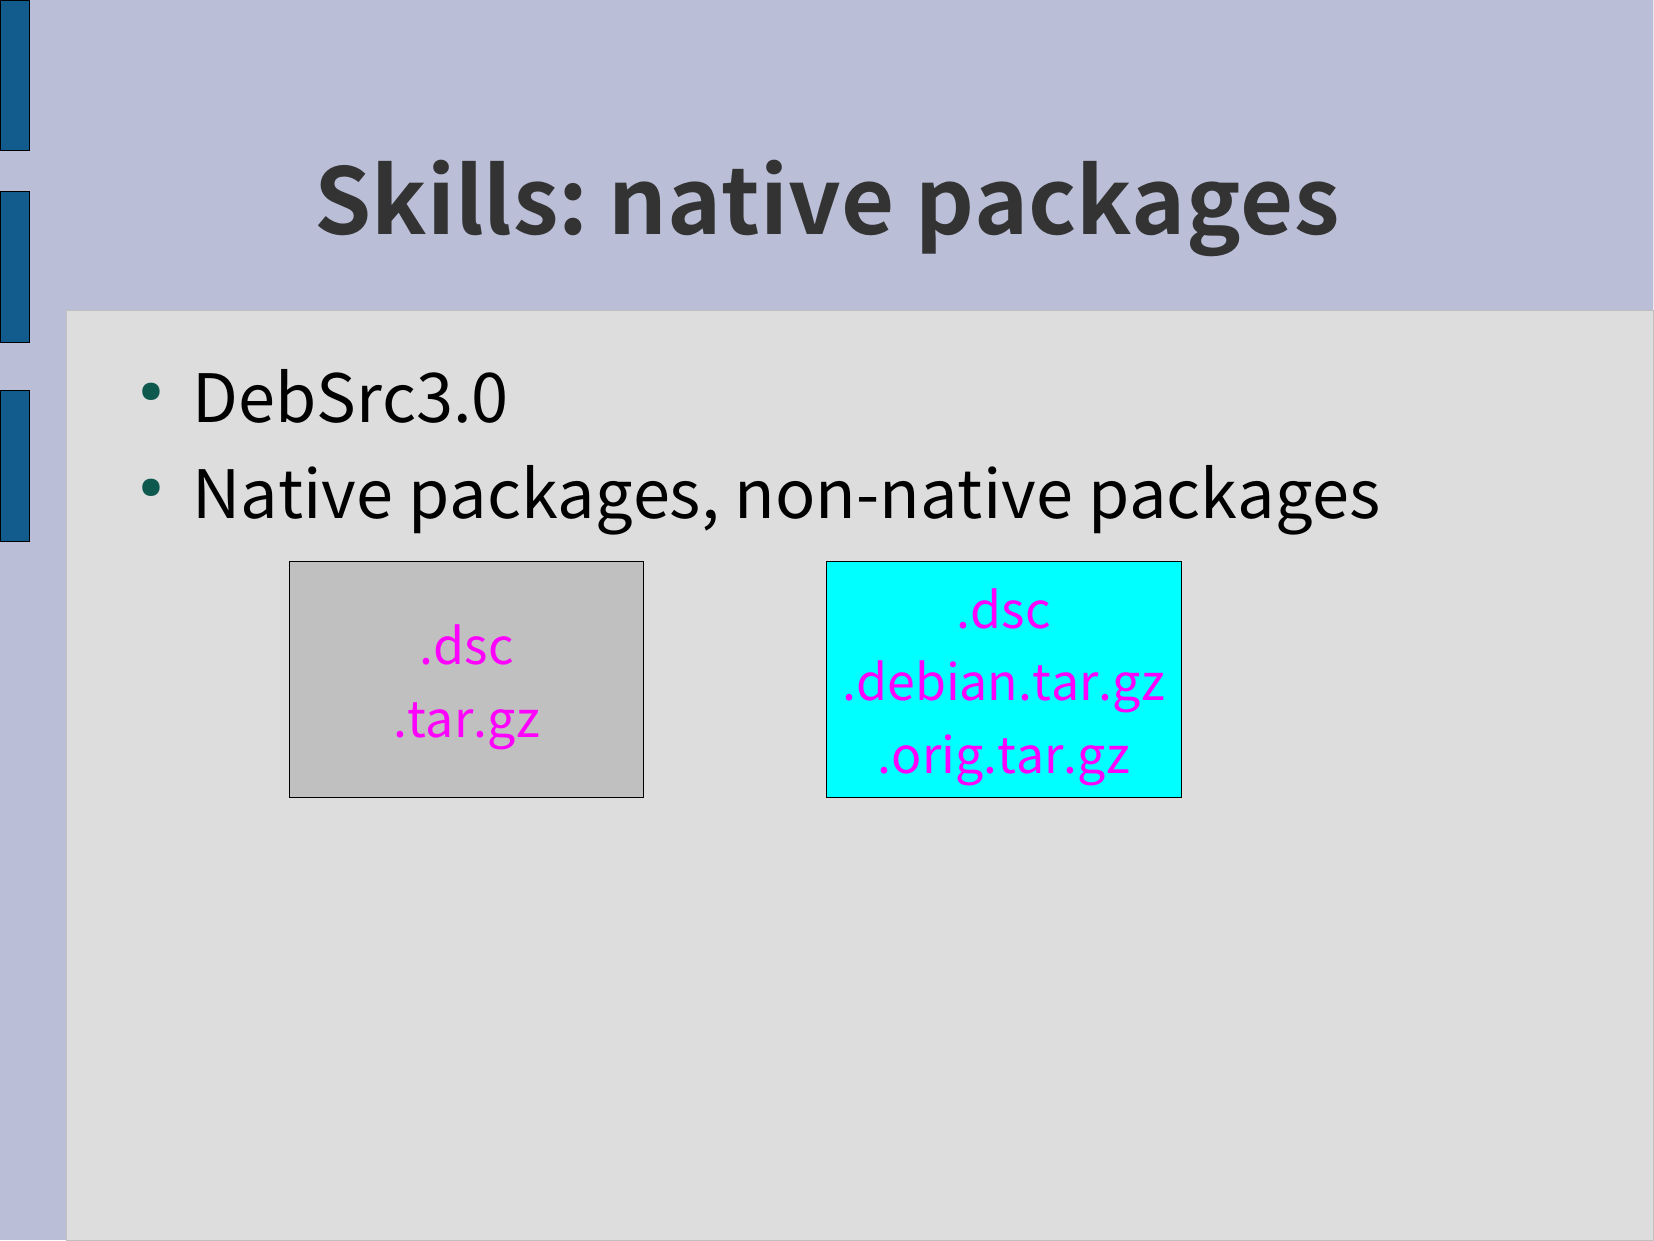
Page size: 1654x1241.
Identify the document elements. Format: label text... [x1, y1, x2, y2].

title Skills: native packages [121, 91, 1534, 299]
list DebSrc3.0 Native packages, non-native packages [121, 344, 1534, 1164]
text_box .dsc .tar.gz [289, 561, 644, 798]
text_box .dsc .debian.tar.gz .orig.tar.gz [826, 561, 1182, 798]
